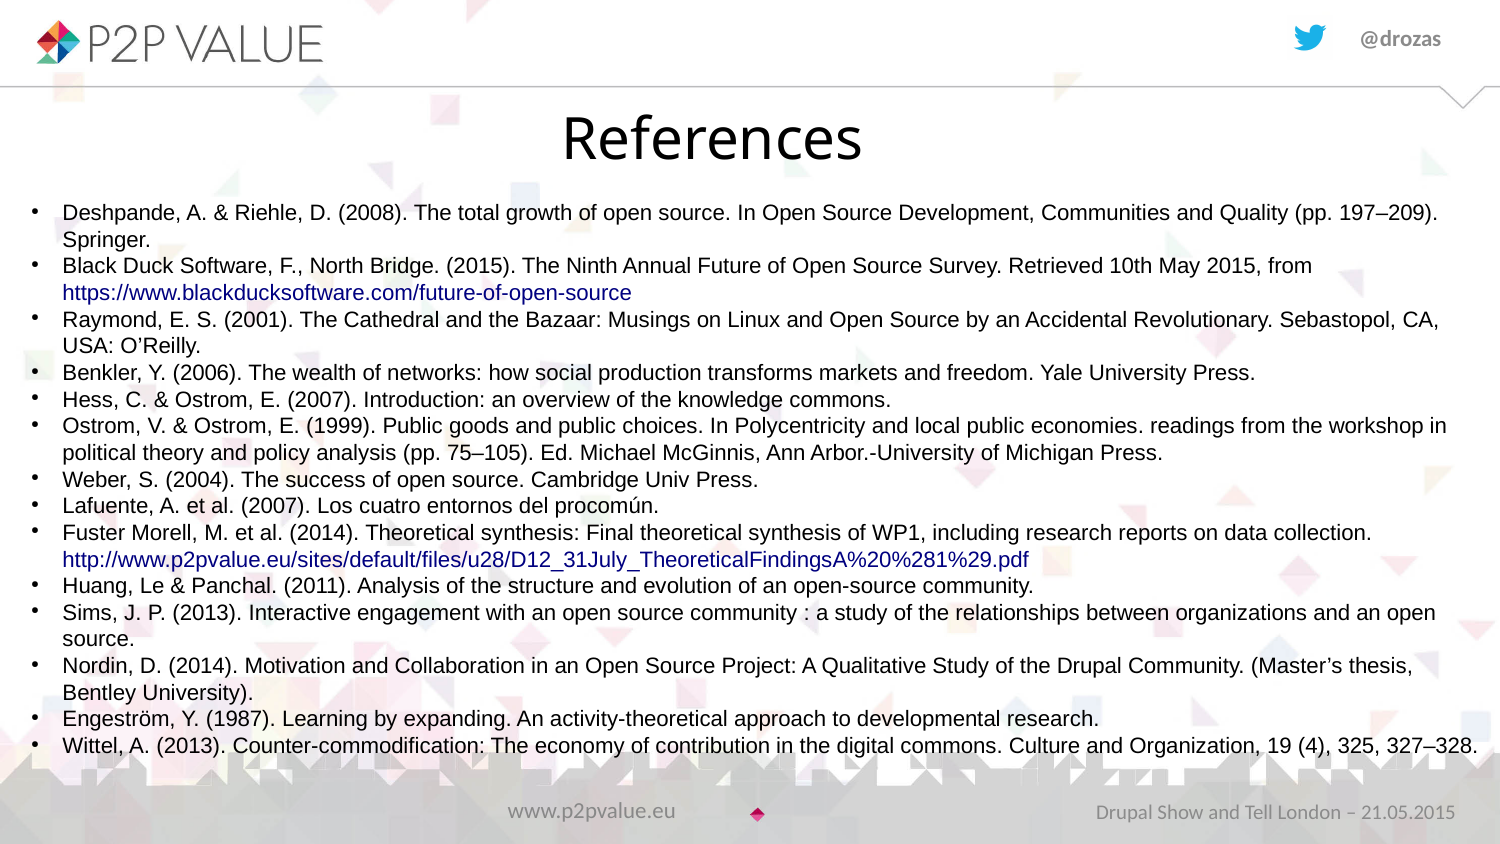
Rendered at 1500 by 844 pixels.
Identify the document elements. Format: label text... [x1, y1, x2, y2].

text_box Drupal Show and Tell London – 21.05.2015 [777, 788, 1470, 834]
subtitle Deshpande, A. & Riehle, D. (2008). The total growth of open source. In Open Source Development, Communities and Quality (pp. 197–209). Springer. Black Duck Software, F., North Bridge. (2015). The Ninth Annual Future of Open Source Survey. Retrieved 10th May 2015, from https://www.blackducksoftware.com/future-of-open-source Raymond, E. S. (2001). The Cathedral and the Bazaar: Musings on Linux and Open Source by an Accidental Revolutionary. Sebastopol, CA, USA: O’Reilly. Benkler, Y. (2006). The wealth of networks: how social production transforms markets and freedom. Yale University Press. Hess, C. & Ostrom, E. (2007). Introduction: an overview of the knowledge commons. Ostrom, V. & Ostrom, E. (1999). Public goods and public choices. In Polycentricity and local public economies. readings from the workshop in political theory and policy analysis (pp. 75–105). Ed. Michael McGinnis, Ann Arbor.-University of Michigan Press. Weber, S. (2004). The success of open source. Cambridge Univ Press. Lafuente, A. et al. (2007). Los cuatro entornos del procomún. Fuster Morell, M. et al. (2014). Theoretical synthesis: Final theoretical synthesis of WP1, including research reports on data collection. http://www.p2pvalue.eu/sites/default/files/u28/D12_31July_TheoreticalFindingsA%20%281%29.pdf Huang, Le & Panchal. (2011). Analysis of the structure and evolution of an open-source community. Sims, J. P. (2013). Interactive engagement with an open source community : a study of the relationships between organizations and an open source. Nordin, D. (2014). Motivation and Collaboration in an Open Source Project: A Qualitative Study of the Drupal Community. (Master’s thesis, Bentley University). Engeström, Y. (1987). Learning by expanding. An activity-theoretical approach to developmental research. Wittel, A. (2013). Counter-commodification: The economy of contribution in the digital commons. Culture and Organization, 19 (4), 325, 327–328. [17, 191, 1499, 796]
title References [60, 92, 1366, 181]
text_box @drozas [1333, 15, 1455, 60]
text_box www.p2pvalue.eu [501, 789, 720, 829]
picture [0, 0, 1500, 844]
